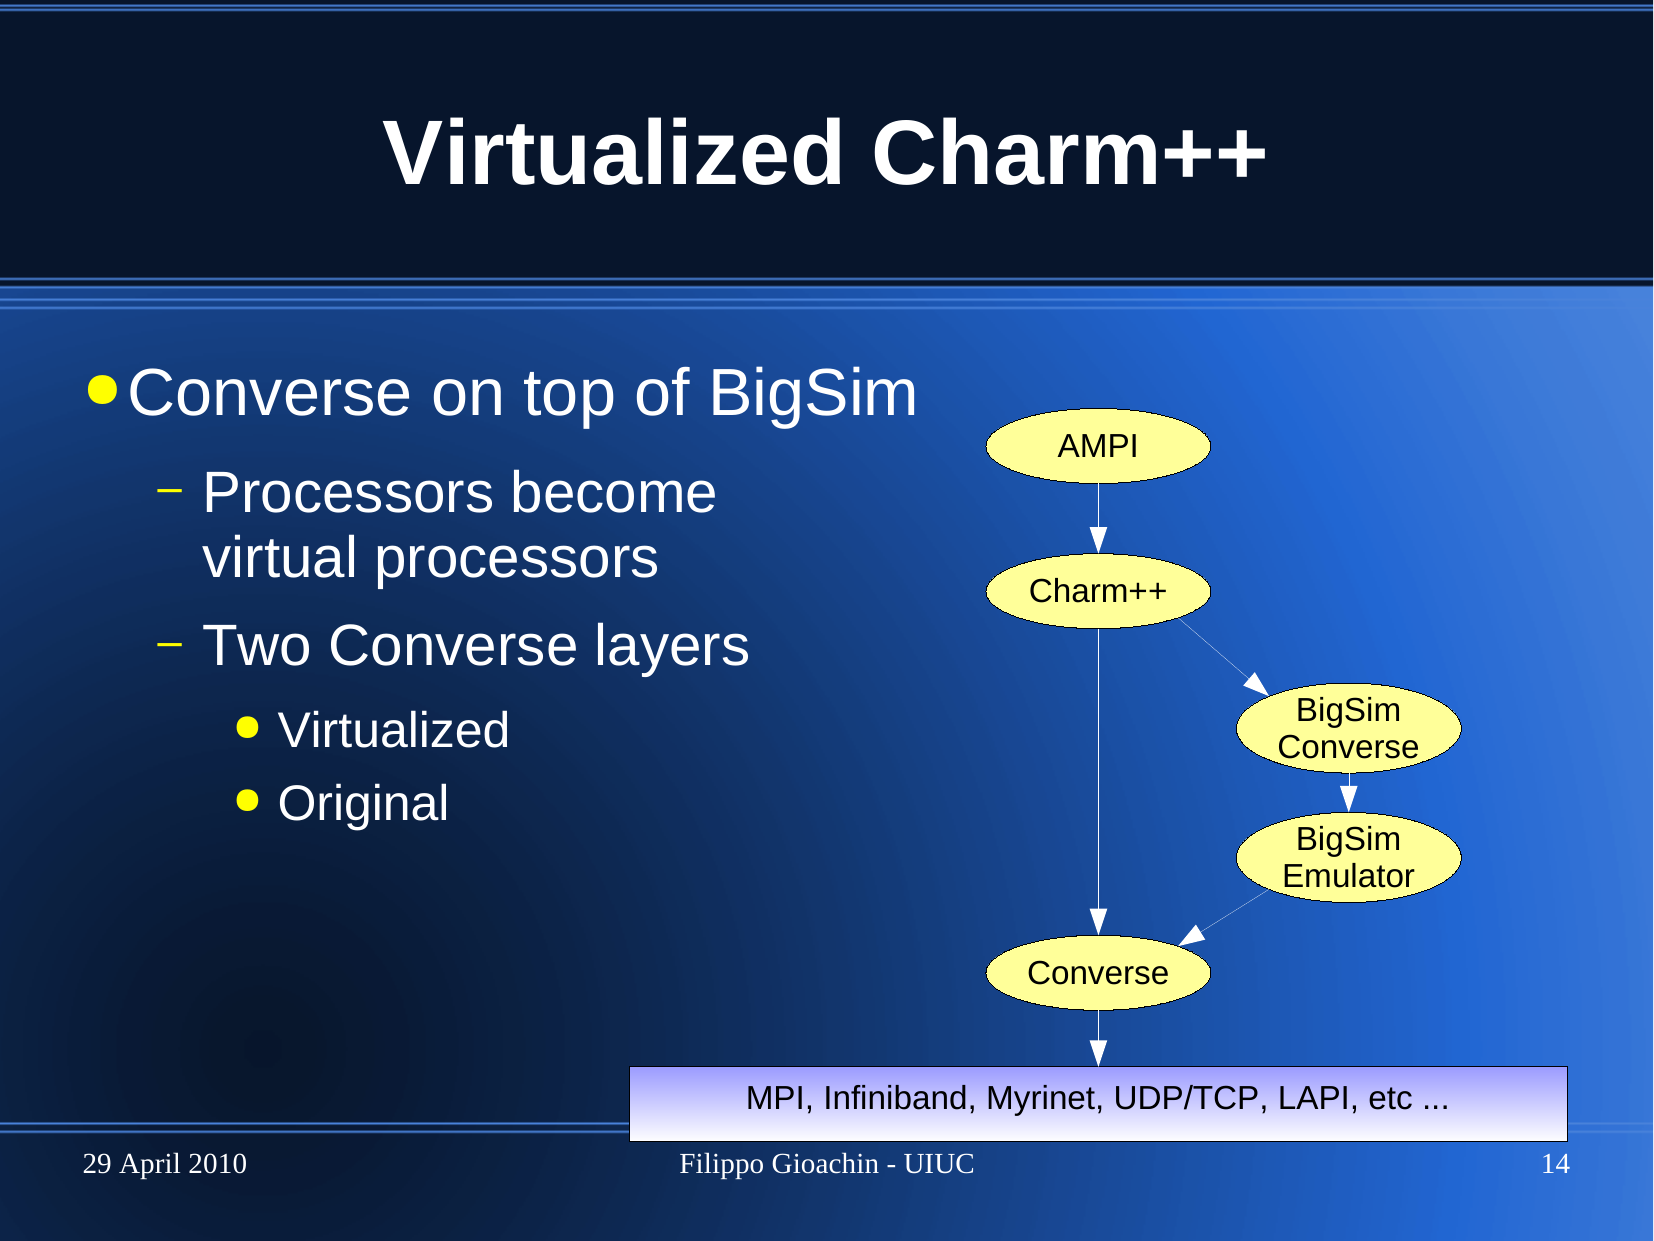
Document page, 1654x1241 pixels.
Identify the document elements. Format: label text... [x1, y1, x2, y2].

text_box Converse [985, 935, 1211, 1011]
text_box Charm++ [985, 553, 1211, 629]
text_box MPI, Infiniband, Myrinet, UDP/TCP, LAPI, etc ... [629, 1066, 1568, 1142]
title Virtualized Charm++ [82, 49, 1571, 257]
picture [0, 0, 1654, 1241]
text_box AMPI [985, 408, 1211, 484]
text_box BigSim Emulator [1236, 812, 1462, 903]
text_box BigSim Converse [1236, 683, 1462, 774]
list Converse on top of BigSim Processors become virtual processors Two Converse layers Virtualized Original [82, 355, 1571, 1174]
